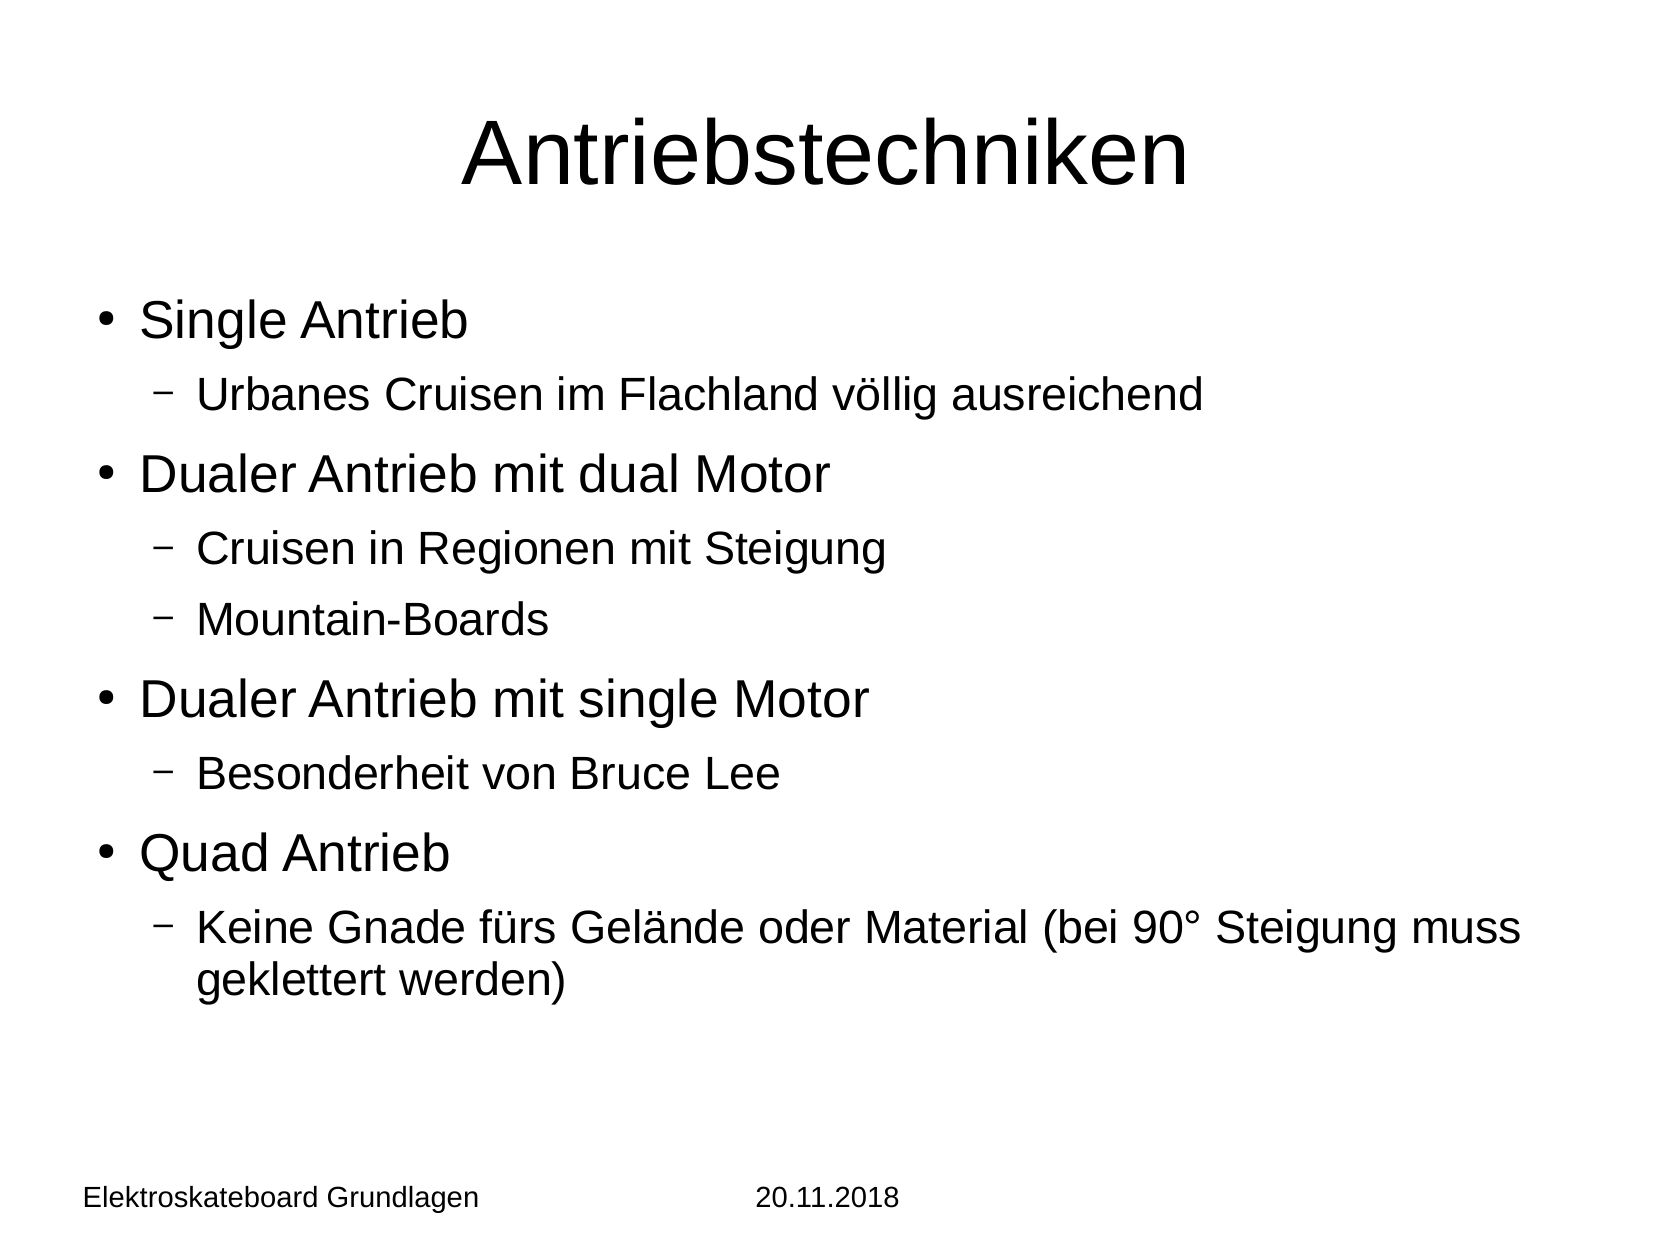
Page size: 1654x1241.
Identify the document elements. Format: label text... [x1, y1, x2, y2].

title Antriebstechniken [82, 49, 1571, 257]
list Single Antrieb Urbanes Cruisen im Flachland völlig ausreichend Dualer Antrieb mit dual Motor Cruisen in Regionen mit Steigung Mountain-Boards Dualer Antrieb mit single Motor Besonderheit von Bruce Lee Quad Antrieb Keine Gnade fürs Gelände oder Material (bei 90° Steigung muss geklettert werden) [82, 290, 1571, 1010]
